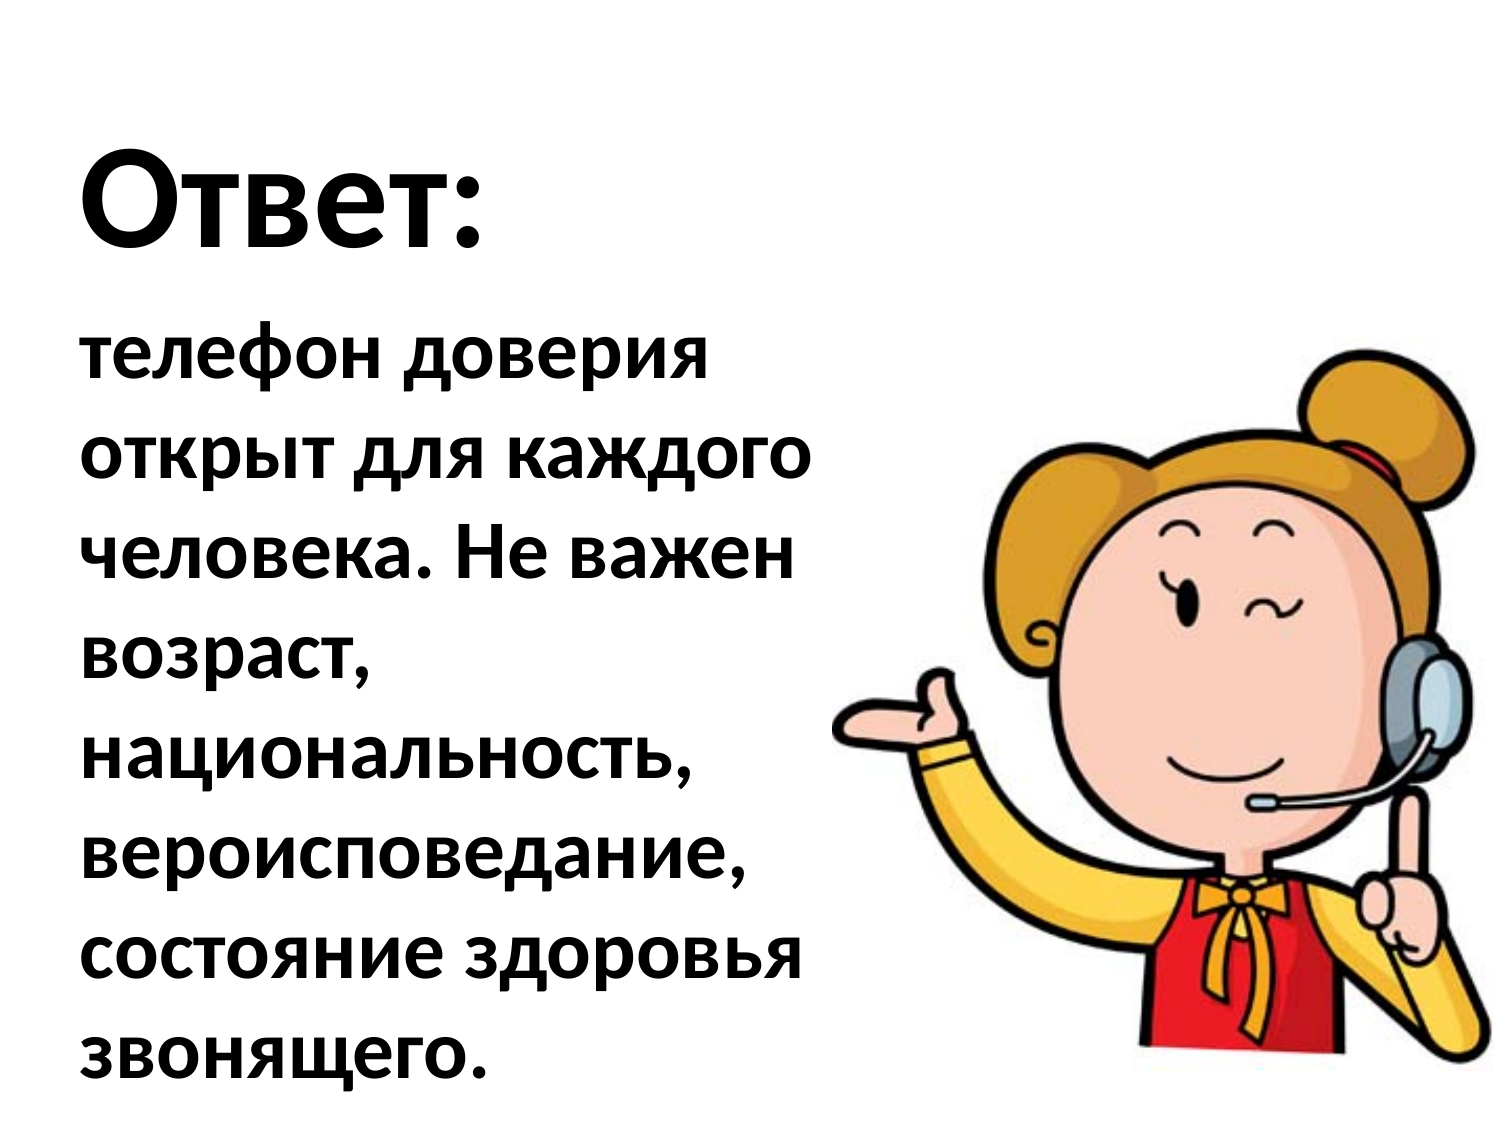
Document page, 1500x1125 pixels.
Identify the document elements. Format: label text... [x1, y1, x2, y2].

text_box Ответ: [64, 89, 1093, 286]
text_box телефон доверия открыт для каждого человека. Не важен возраст, национальность, вероисповедание, состояние здоровья звонящего. [64, 287, 993, 1103]
picture [993, 338, 1494, 1071]
